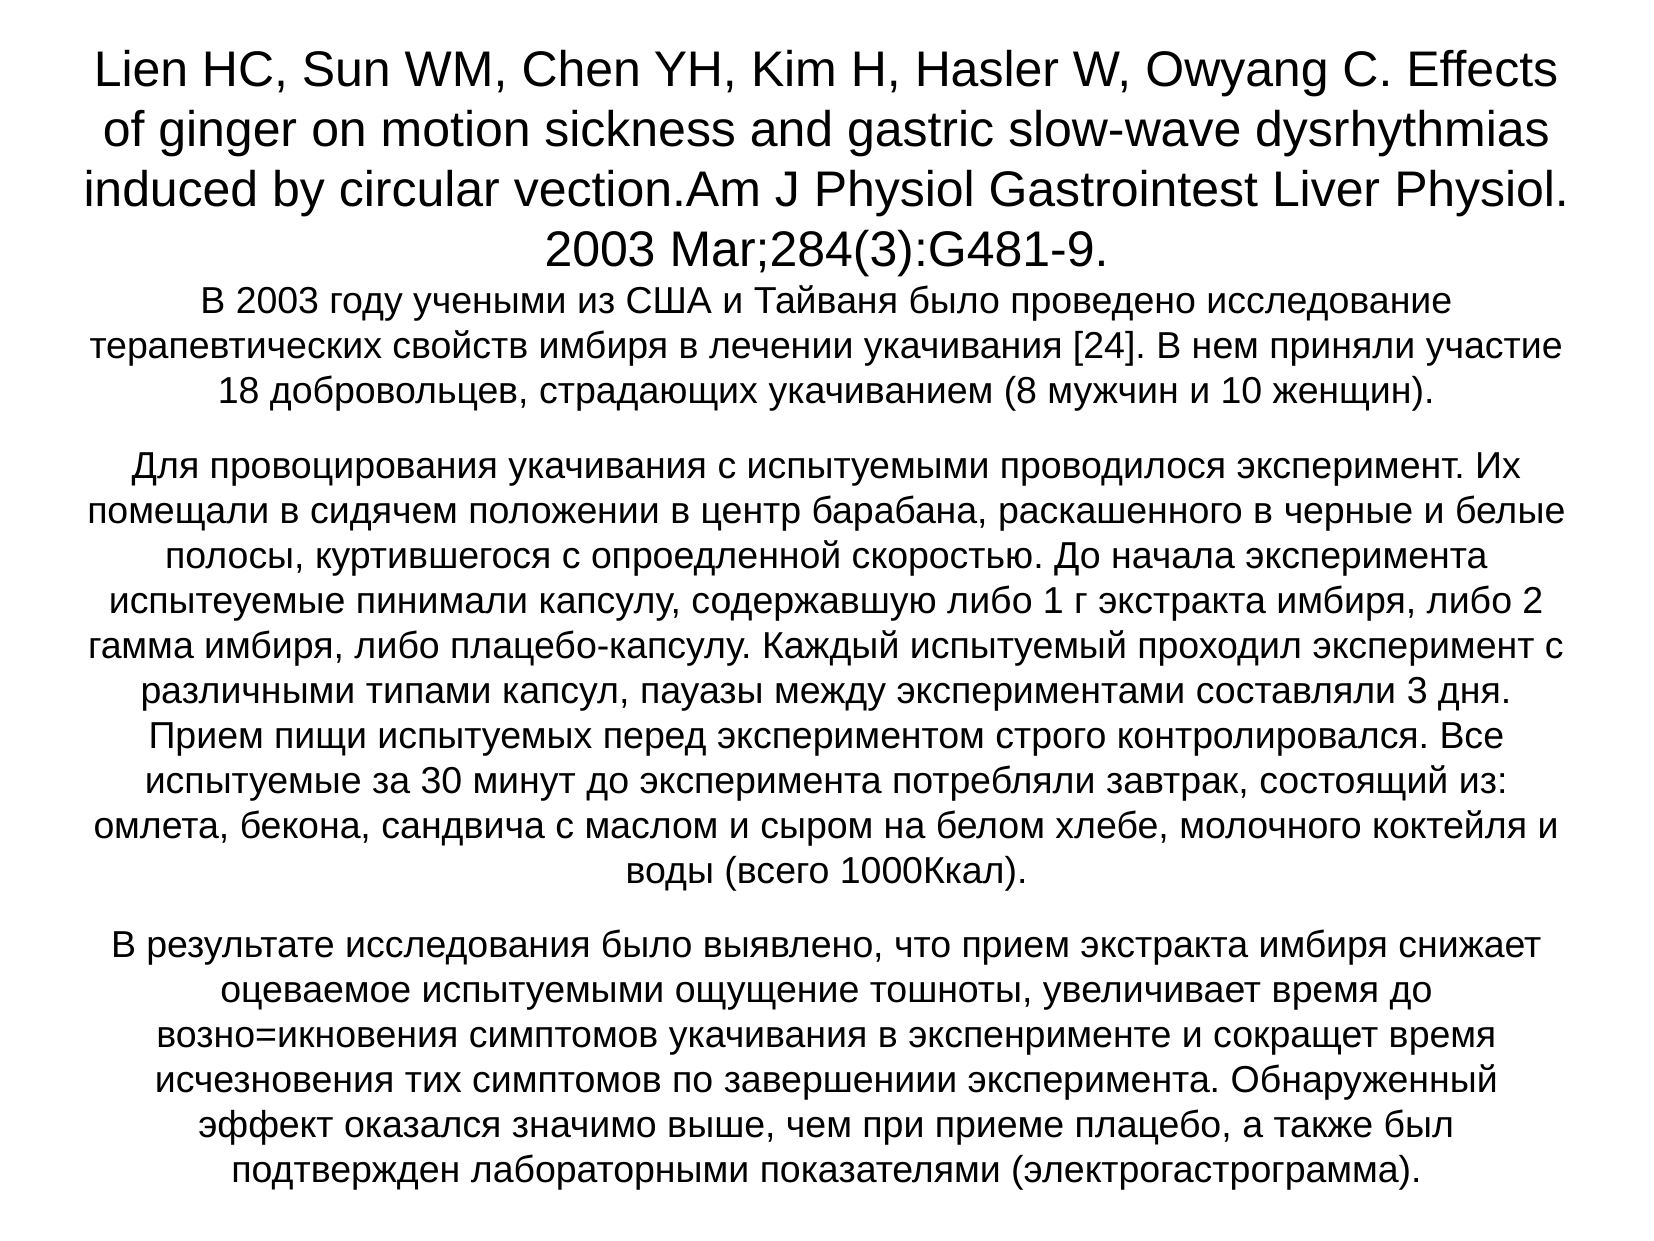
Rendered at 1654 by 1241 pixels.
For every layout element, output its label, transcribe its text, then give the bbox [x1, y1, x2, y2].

subtitle В 2003 году учеными из США и Тайваня было проведено исследование терапевтических свойств имбиря в лечении укачивания [24]. В нем приняли участие 18 добровольцев, страдающих укачиванием (8 мужчин и 10 женщин). Для провоцирования укачивания с испытуемыми проводилося эксперимент. Их помещали в сидячем положении в центр барабана, раскашенного в черные и белые полосы, куртившегося с опроедленной скоростью. До начала эксперимента испытеуемые пинимали капсулу, содержавшую либо 1 г экстракта имбиря, либо 2 гамма имбиря, либо плацебо-капсулу. Каждый испытуемый проходил эксперимент с различными типами капсул, пауазы между экспериментами составляли 3 дня. Прием пищи испытуемых перед экспериментом строго контролировался. Все испытуемые за 30 минут до эксперимента потребляли завтрак, состоящий из: омлета, бекона, сандвича с маслом и сыром на белом хлебе, молочного коктейля и воды (всего 1000Ккал). В результате исследования было выявлено, что прием экстракта имбиря снижает оцеваемое испытуемыми ощущение тошноты, увеличивает время до возно=икновения симптомов укачивания в экспенрименте и сокращет время исчезновения тих симптомов по завершениии эксперимента. Обнаруженный эффект оказался значимо выше, чем при приеме плацебо, а также был подтвержден лабораторными показателями (электрогастрограмма). [82, 276, 1571, 1123]
title Lien HC, Sun WM, Chen YH, Kim H, Hasler W, Owyang C. Effects of ginger on motion sickness and gastric slow-wave dysrhythmias induced by circular vection.Am J Physiol Gastrointest Liver Physiol. 2003 Mar;284(3):G481-9. [82, 36, 1571, 269]
